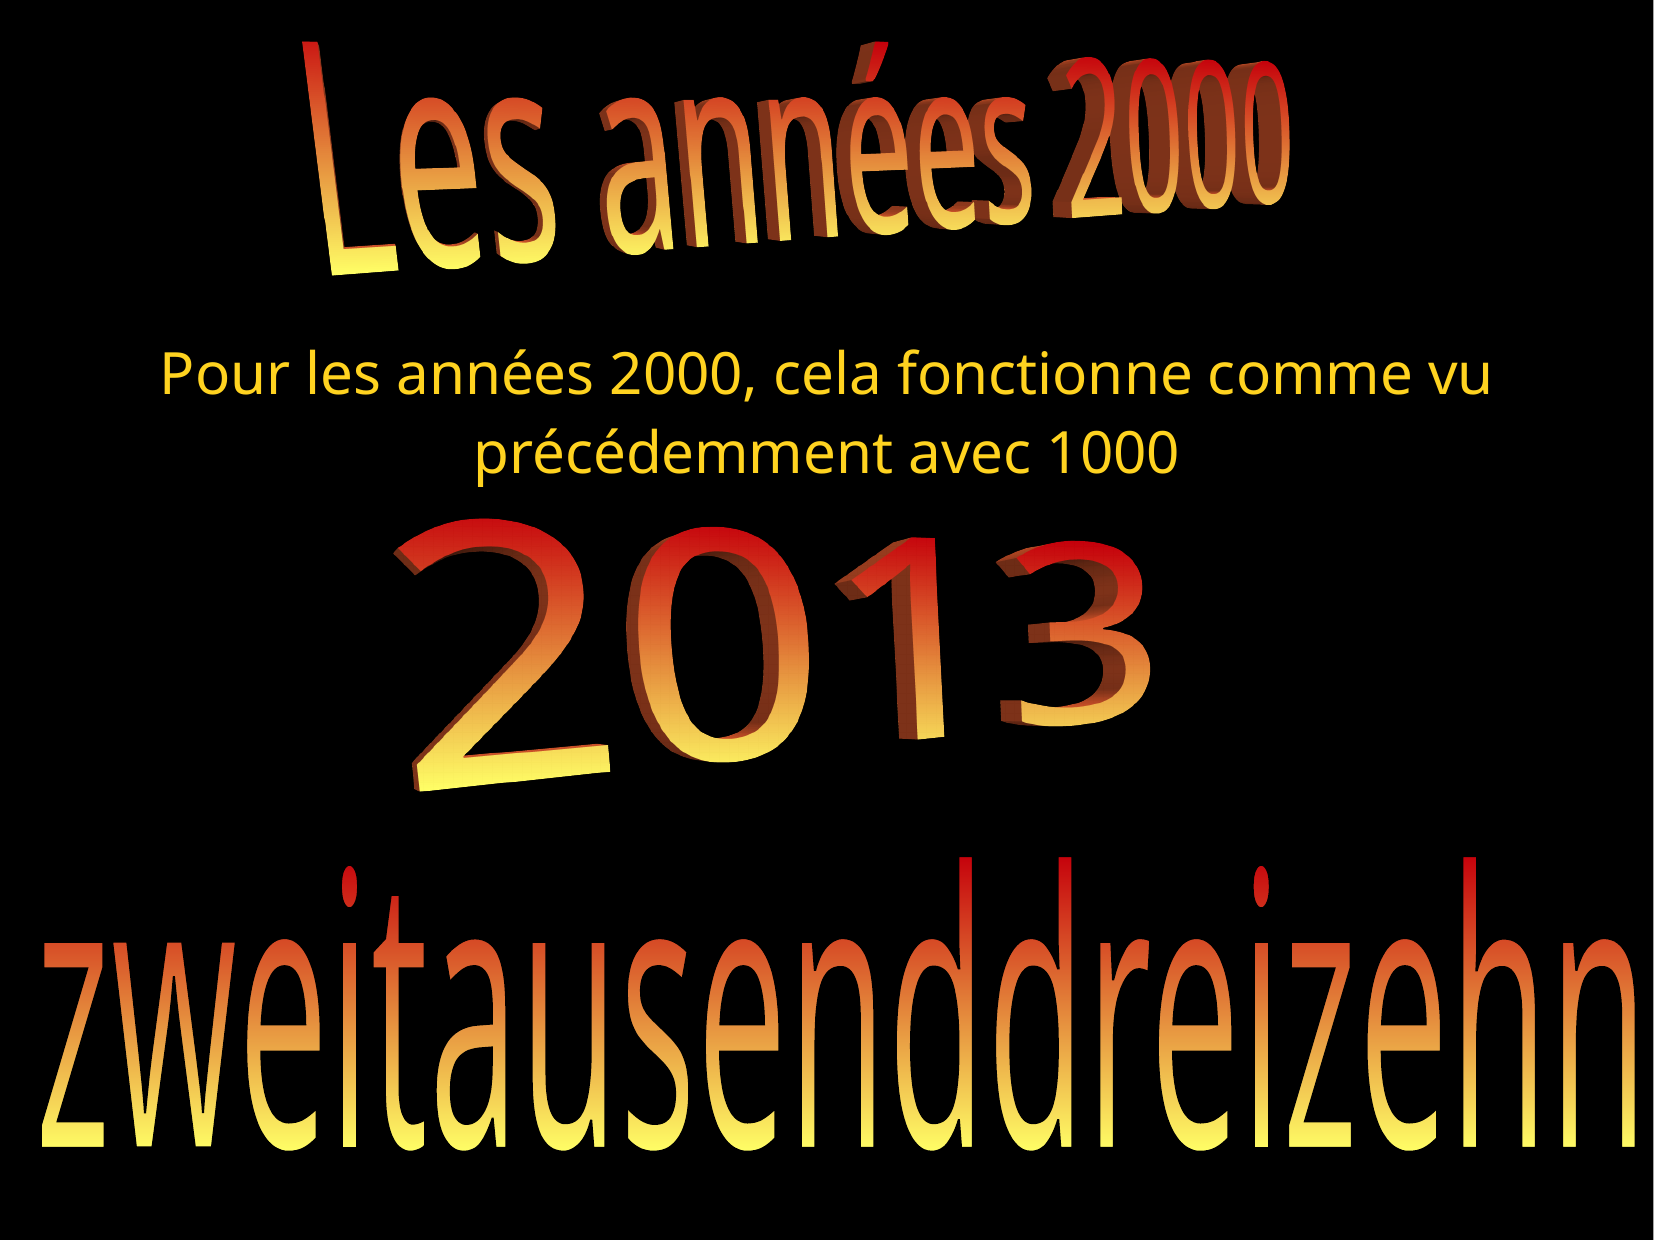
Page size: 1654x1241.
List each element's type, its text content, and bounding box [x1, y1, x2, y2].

text_box zweitausenddreizehn [1158, 938, 1233, 1152]
text_box zweitausenddreizehn [627, 938, 689, 1152]
text_box zweitausenddreizehn [705, 938, 780, 1152]
text_box zweitausenddreizehn [1288, 942, 1352, 1148]
text_box zweitausenddreizehn [41, 942, 105, 1148]
text_box zweitausenddreizehn [801, 938, 875, 1148]
text_box zweitausenddreizehn [531, 942, 606, 1152]
text_box zweitausenddreizehn [1252, 865, 1270, 909]
text_box zweitausenddreizehn [1462, 856, 1536, 1148]
text_box zweitausenddreizehn [112, 941, 236, 1148]
text_box zweitausenddreizehn [1254, 942, 1269, 1148]
text_box zweitausenddreizehn [342, 942, 357, 1148]
text_box Pour les années 2000, cela fonctionne comme vu précédemment avec 1000 [29, 324, 1625, 503]
text_box zweitausenddreizehn [896, 856, 973, 1152]
text_box zweitausenddreizehn [995, 856, 1073, 1152]
text_box zweitausenddreizehn [1366, 938, 1441, 1152]
text_box zweitausenddreizehn [246, 938, 321, 1152]
text_box zweitausenddreizehn [1562, 938, 1636, 1148]
text_box zweitausenddreizehn [435, 938, 507, 1152]
text_box zweitausenddreizehn [1099, 938, 1151, 1148]
text_box zweitausenddreizehn [372, 895, 425, 1152]
text_box zweitausenddreizehn [341, 865, 358, 909]
